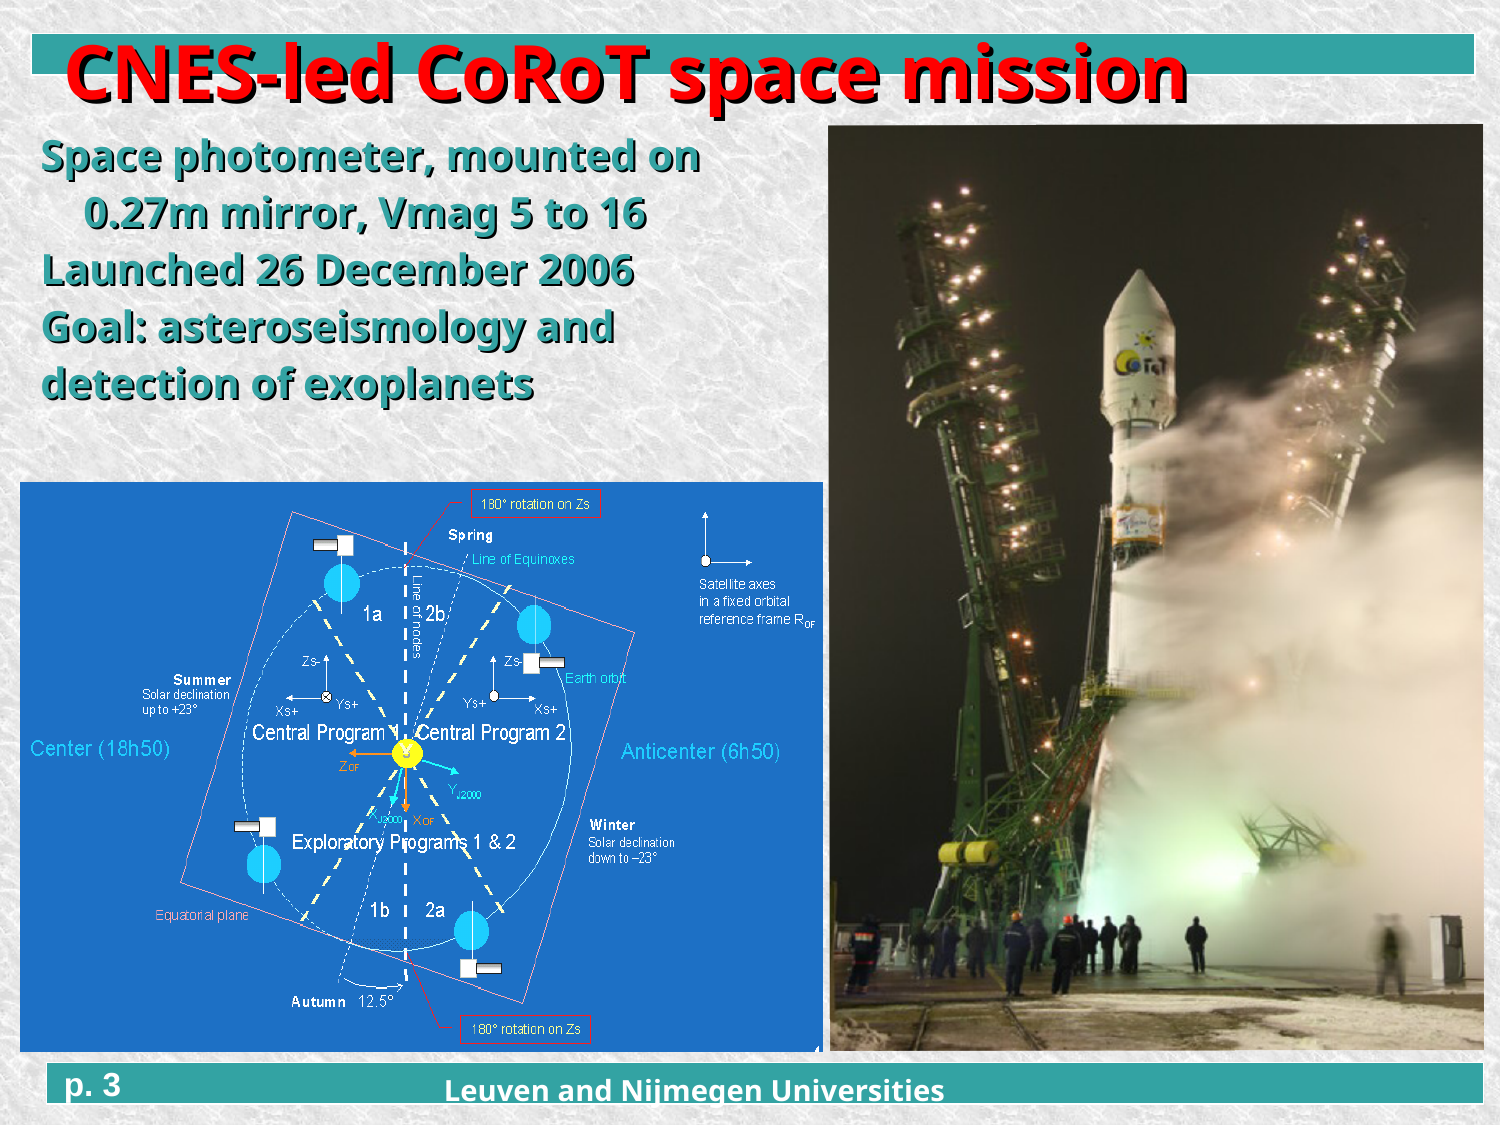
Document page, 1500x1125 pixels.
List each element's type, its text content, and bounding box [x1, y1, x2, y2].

text_box Space photometer, mounted on 0.27m mirror, Vmag 5 to 16 Launched 26 December 2006 Goal: asteroseismology and detection of exoplanets [40, 125, 828, 566]
picture [0, 0, 1500, 1125]
title CNES-led CoRoT space mission [64, 18, 1500, 123]
